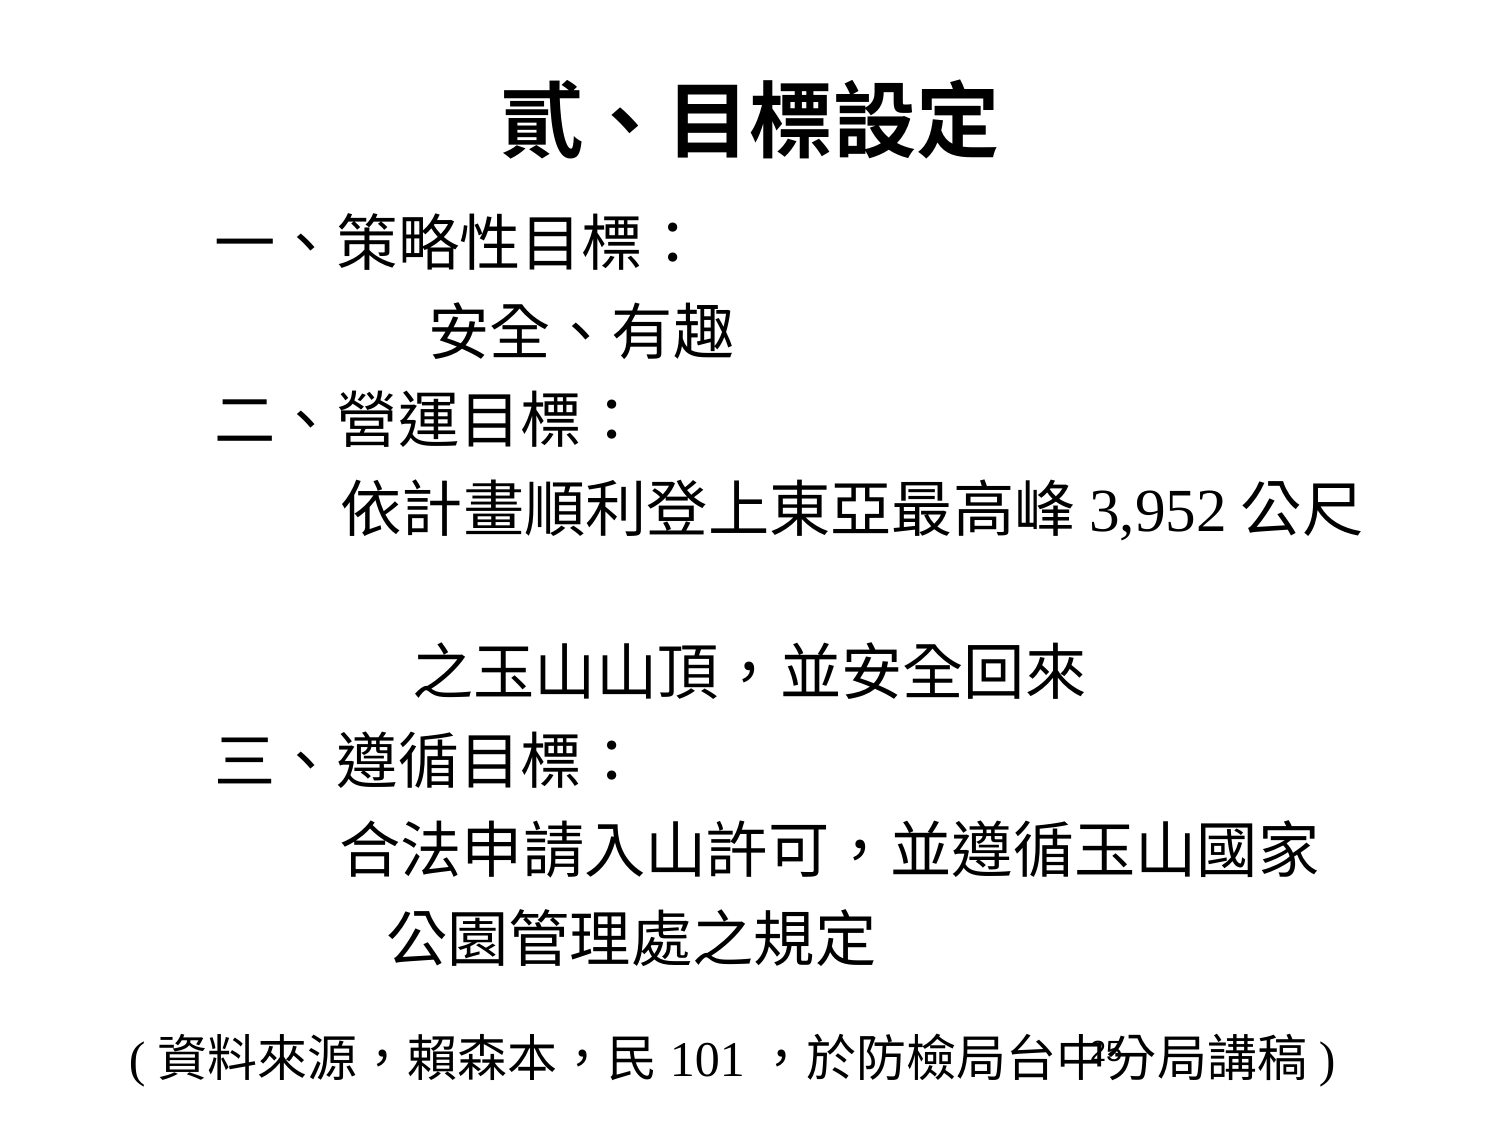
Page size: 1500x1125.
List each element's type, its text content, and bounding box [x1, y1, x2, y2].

title 貳、目標設定 [49, 42, 1451, 194]
text_box (資料來源，賴森本，民101，於防檢局台中分局講稿) [112, 1018, 1353, 1095]
text_box 25 [1074, 1024, 1426, 1103]
list 一、策略性目標： 安全、有趣 二、營運目標： 依計畫順利登上東亞最高峰3,952公尺 之玉山山頂，並安全回來 三、遵循目標： 合法申請入山許可，並遵循玉山國家 公園管理處之規定 [147, 196, 1424, 988]
